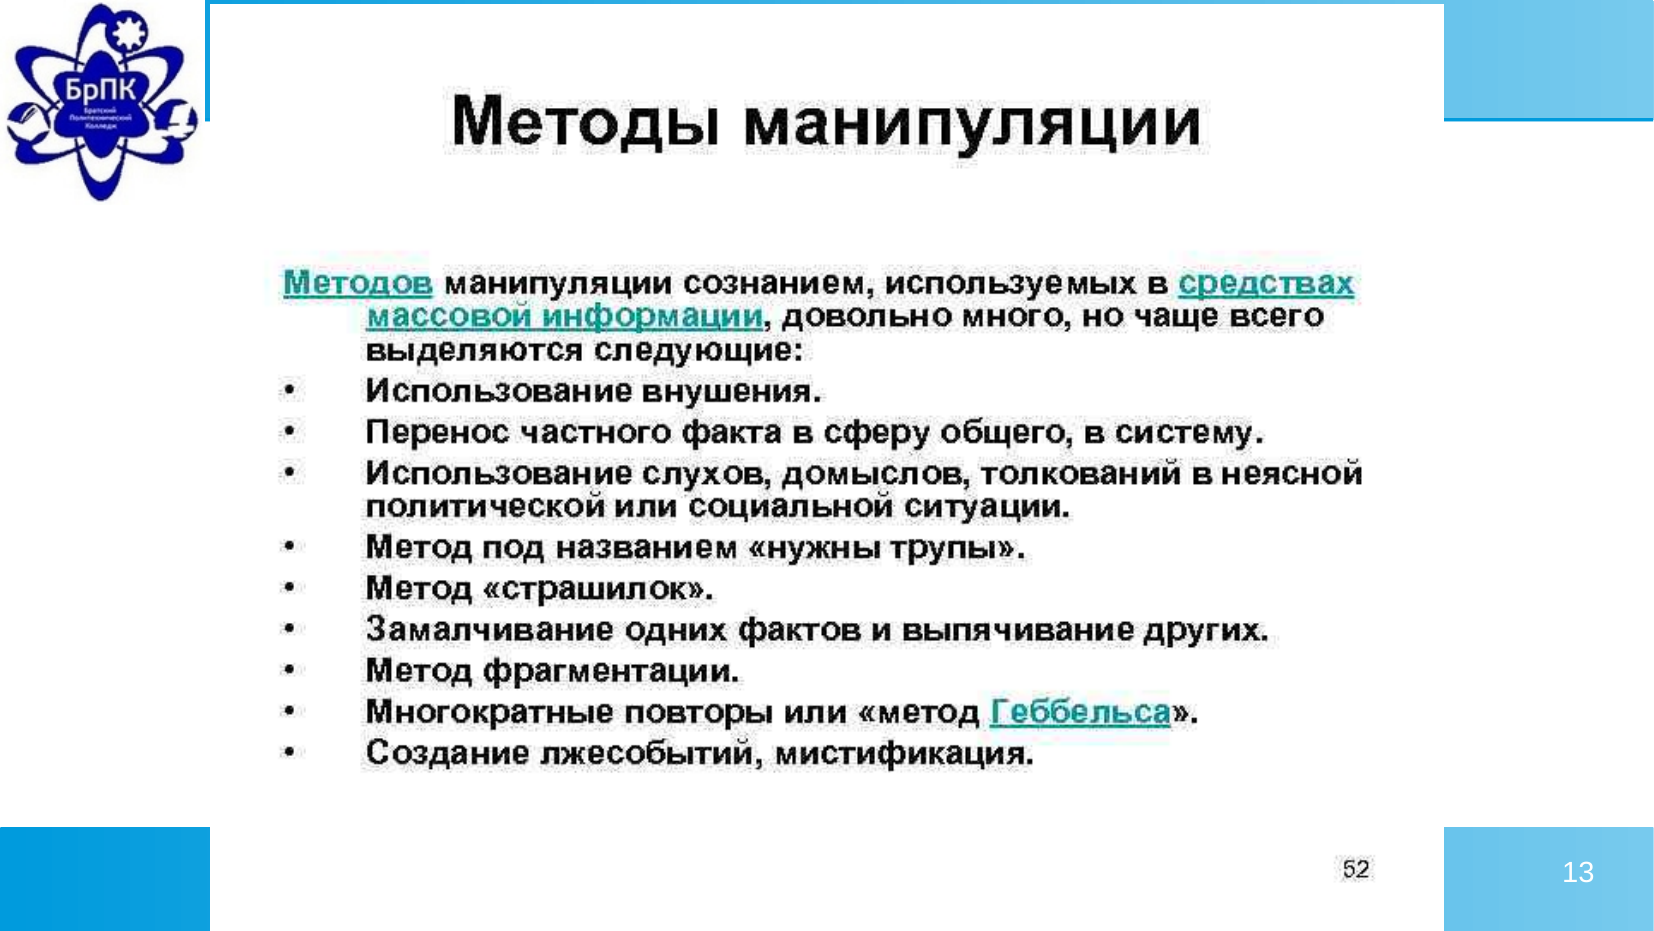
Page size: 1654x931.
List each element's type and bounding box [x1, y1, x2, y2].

picture [0, 0, 205, 205]
picture [210, 4, 1444, 931]
